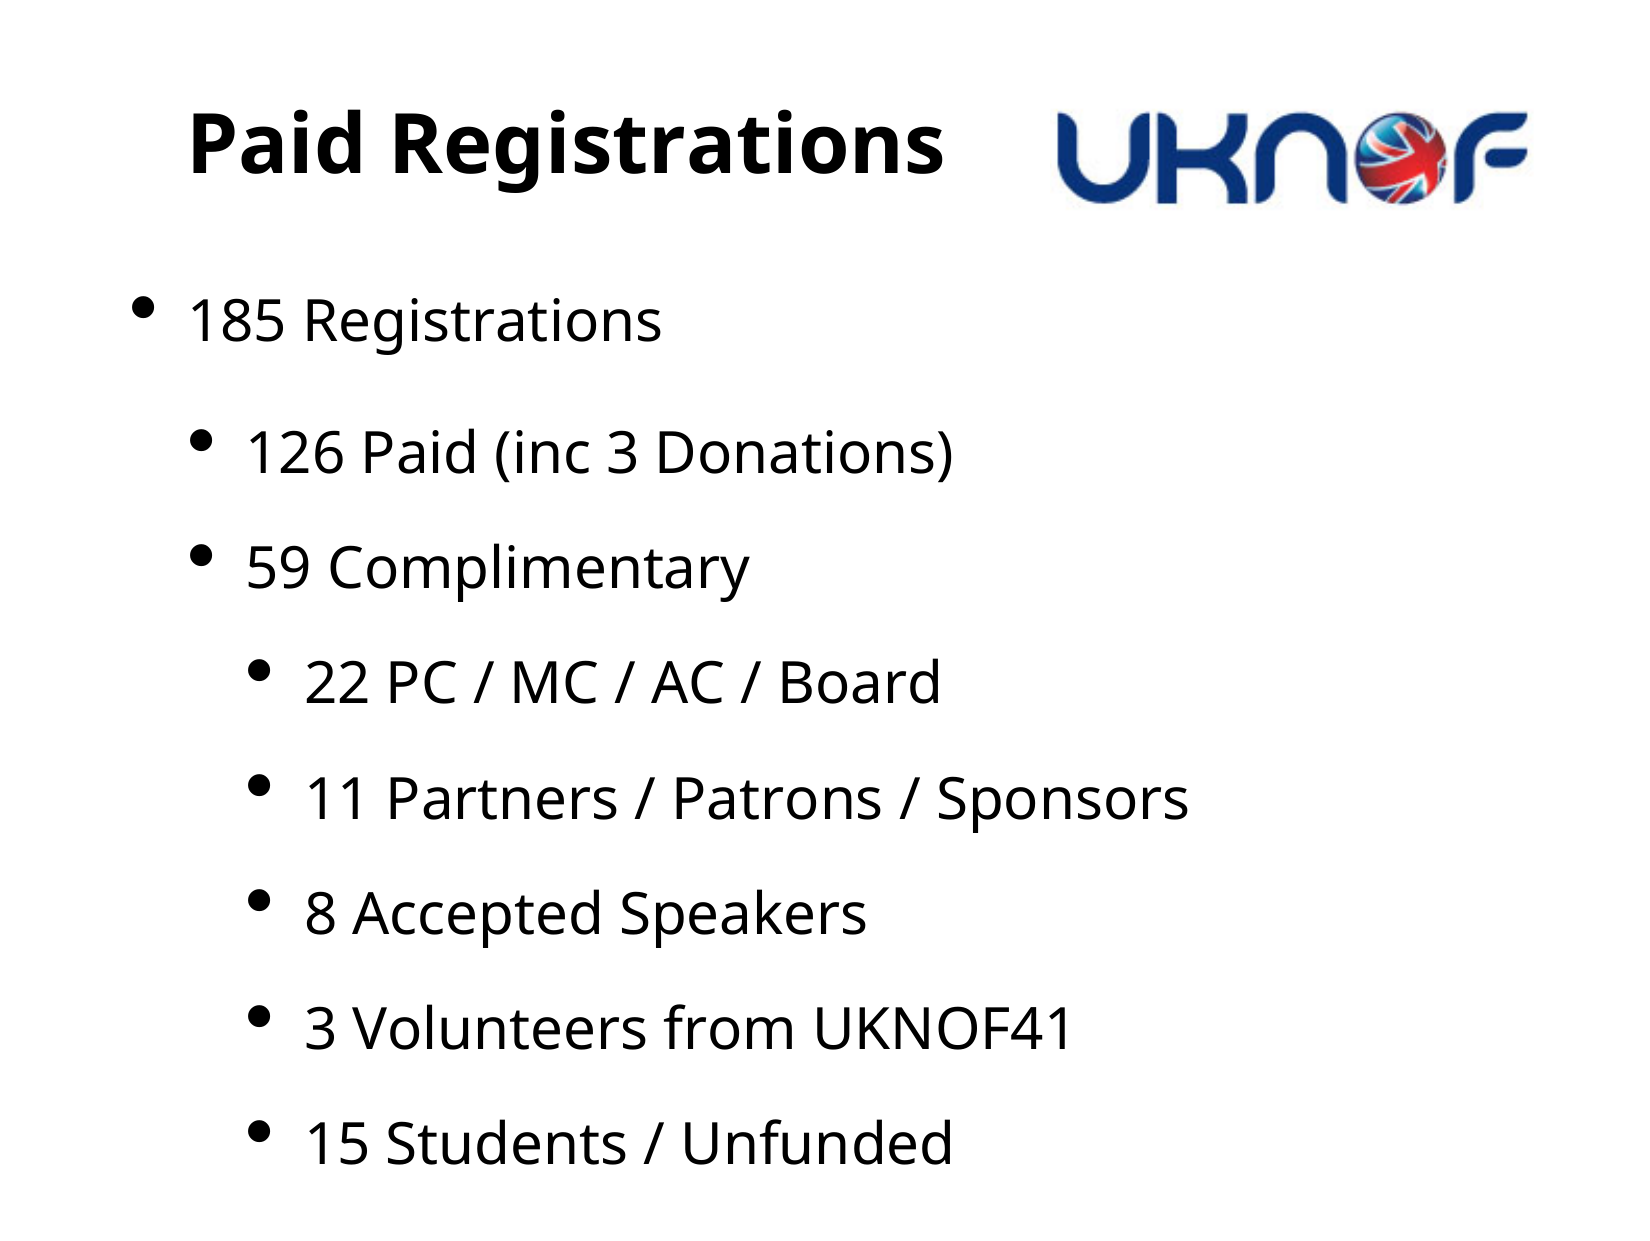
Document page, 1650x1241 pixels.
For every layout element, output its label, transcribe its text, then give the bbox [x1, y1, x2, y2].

title Paid Registrations [120, 2, 1013, 278]
picture [1050, 93, 1536, 225]
list 185 Registrations 126 Paid (inc 3 Donations) 59 Complimentary 22 PC / MC / AC / Board 11 Partners / Patrons / Sponsors 8 Accepted Speakers 3 Volunteers from UKNOF41 15 Students / Unfunded [120, 329, 1530, 1130]
